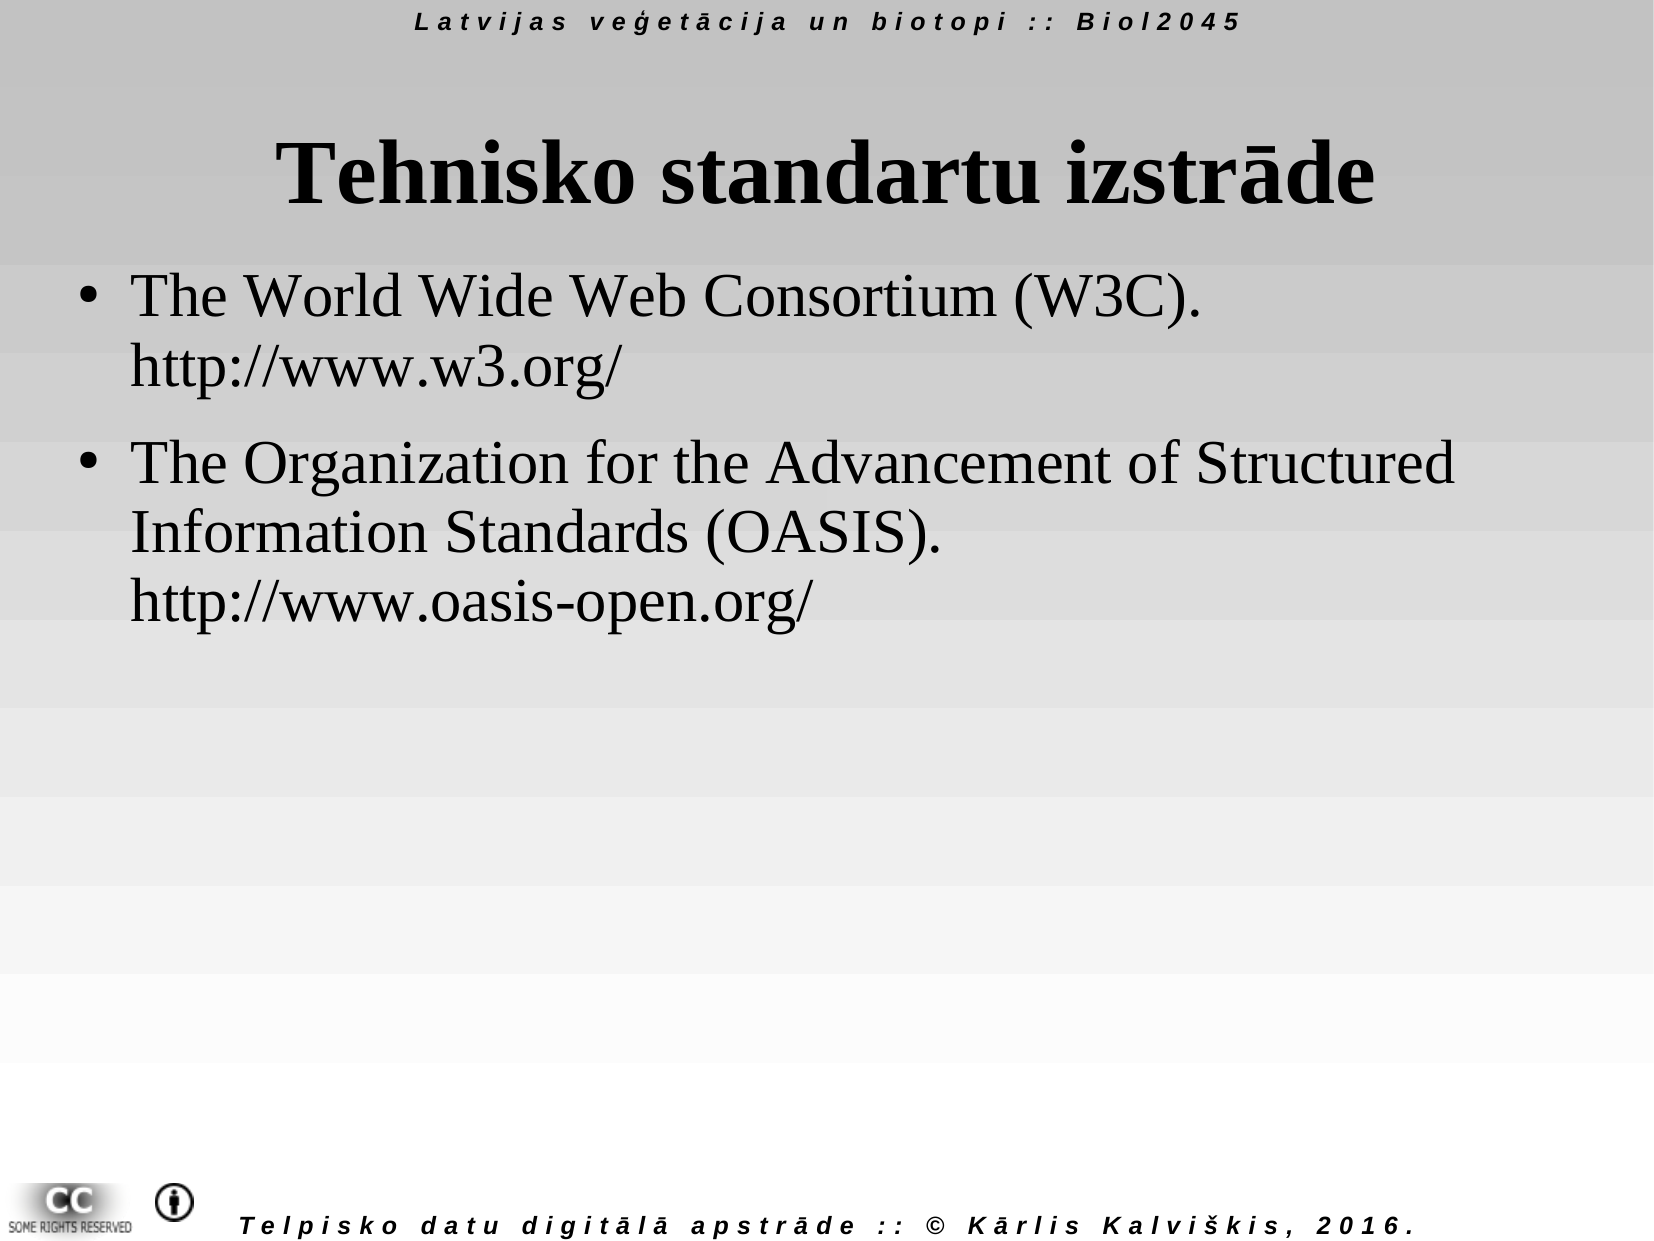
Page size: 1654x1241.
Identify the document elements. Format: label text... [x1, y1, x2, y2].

title Tehnisko standartu izstrāde [29, 49, 1625, 296]
list The World Wide Web Consortium (W3C). http://www.w3.org/ The Organization for the Advancement of Structured Information Standards (OASIS). http://www.oasis-open.org/ [59, 261, 1596, 1175]
picture [0, 0, 1654, 1241]
